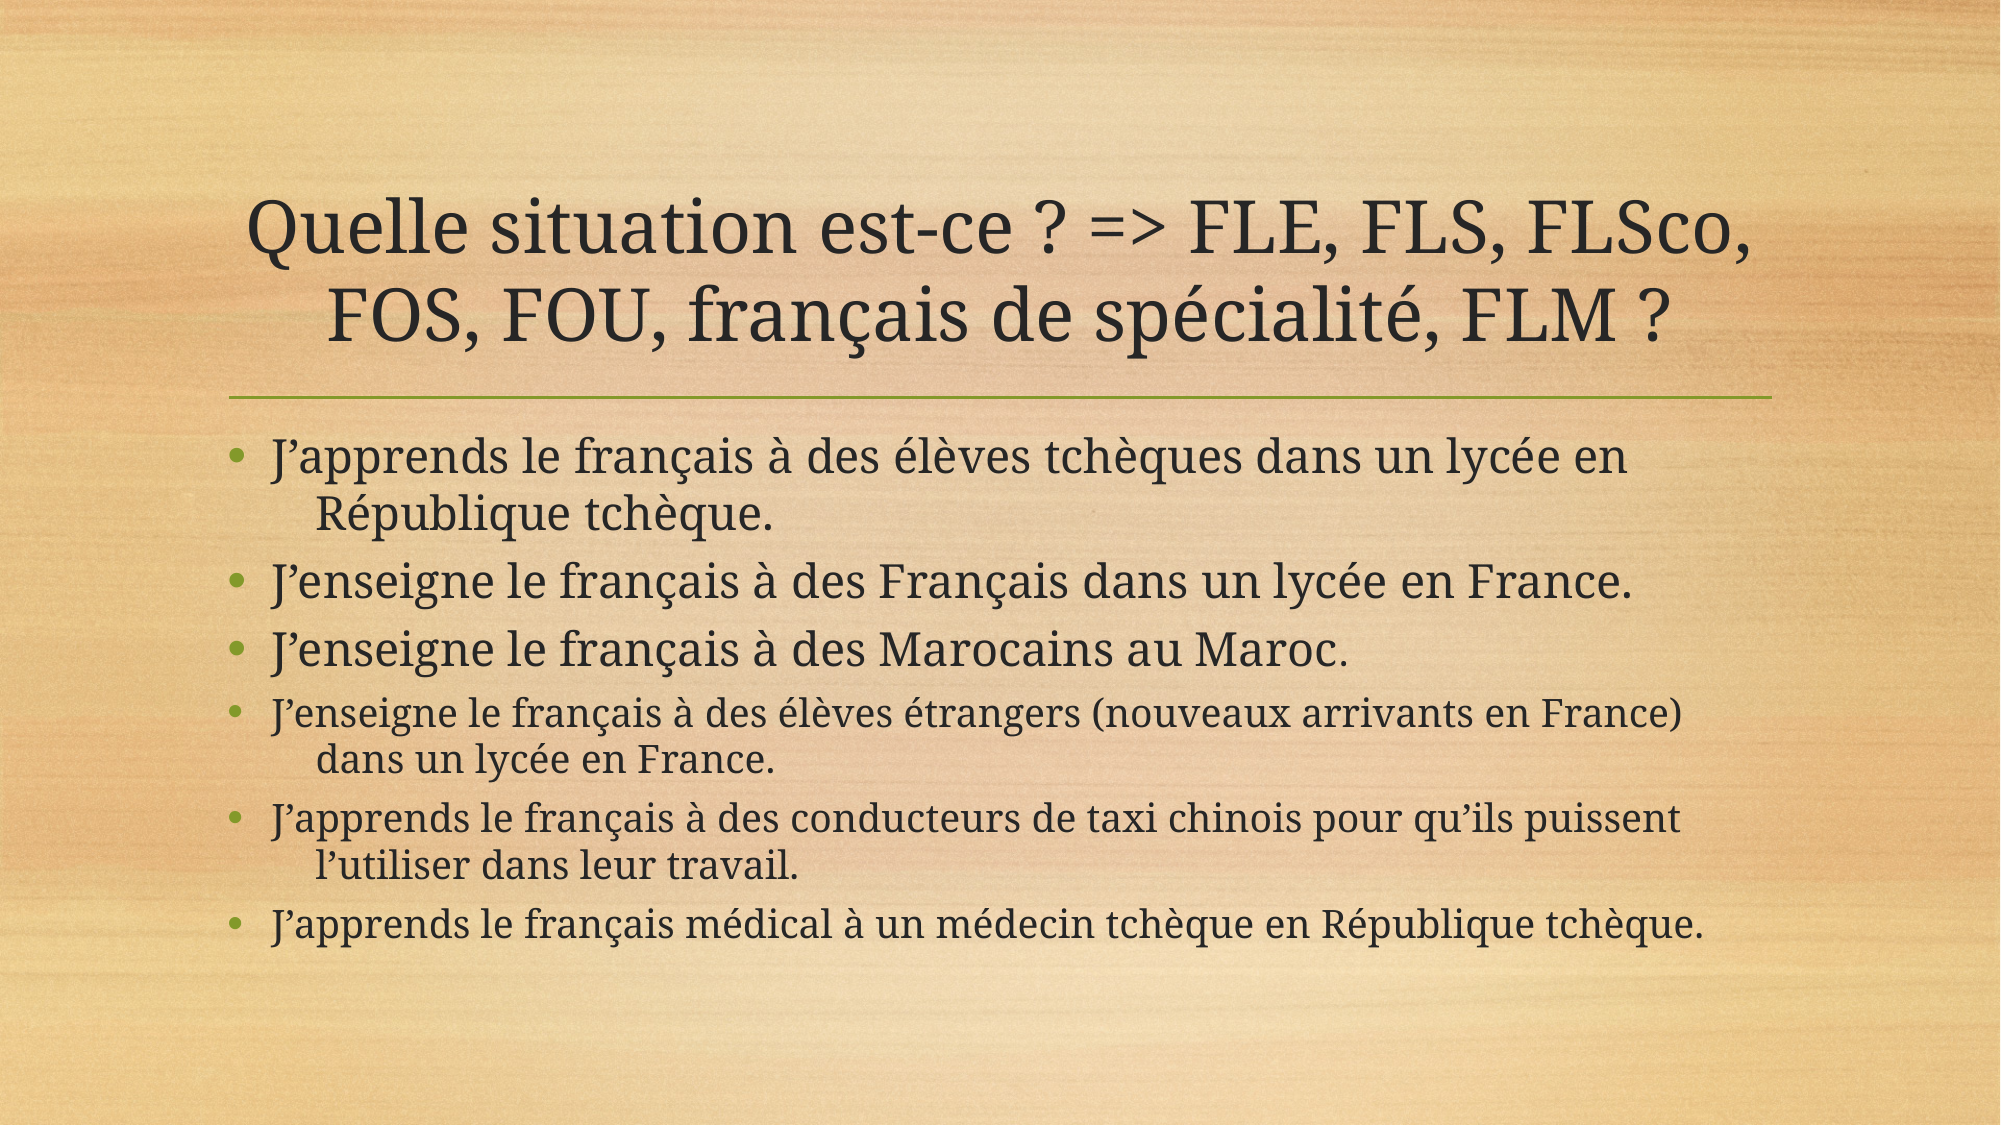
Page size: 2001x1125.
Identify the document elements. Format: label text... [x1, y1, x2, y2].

list J’apprends le français à des élèves tchèques dans un lycée en République tchèque. J’enseigne le français à des Français dans un lycée en France. J’enseigne le français à des Marocains au Maroc. J’enseigne le français à des élèves étrangers (nouveaux arrivants en France) dans un lycée en France. J’apprends le français à des conducteurs de taxi chinois pour qu’ils puissent l’utiliser dans leur travail. J’apprends le français médical à un médecin tchèque en République tchèque. [212, 419, 1788, 964]
title Quelle situation est-ce ? => FLE, FLS, FLSco, FOS, FOU, français de spécialité, FLM ? [212, 161, 1788, 376]
